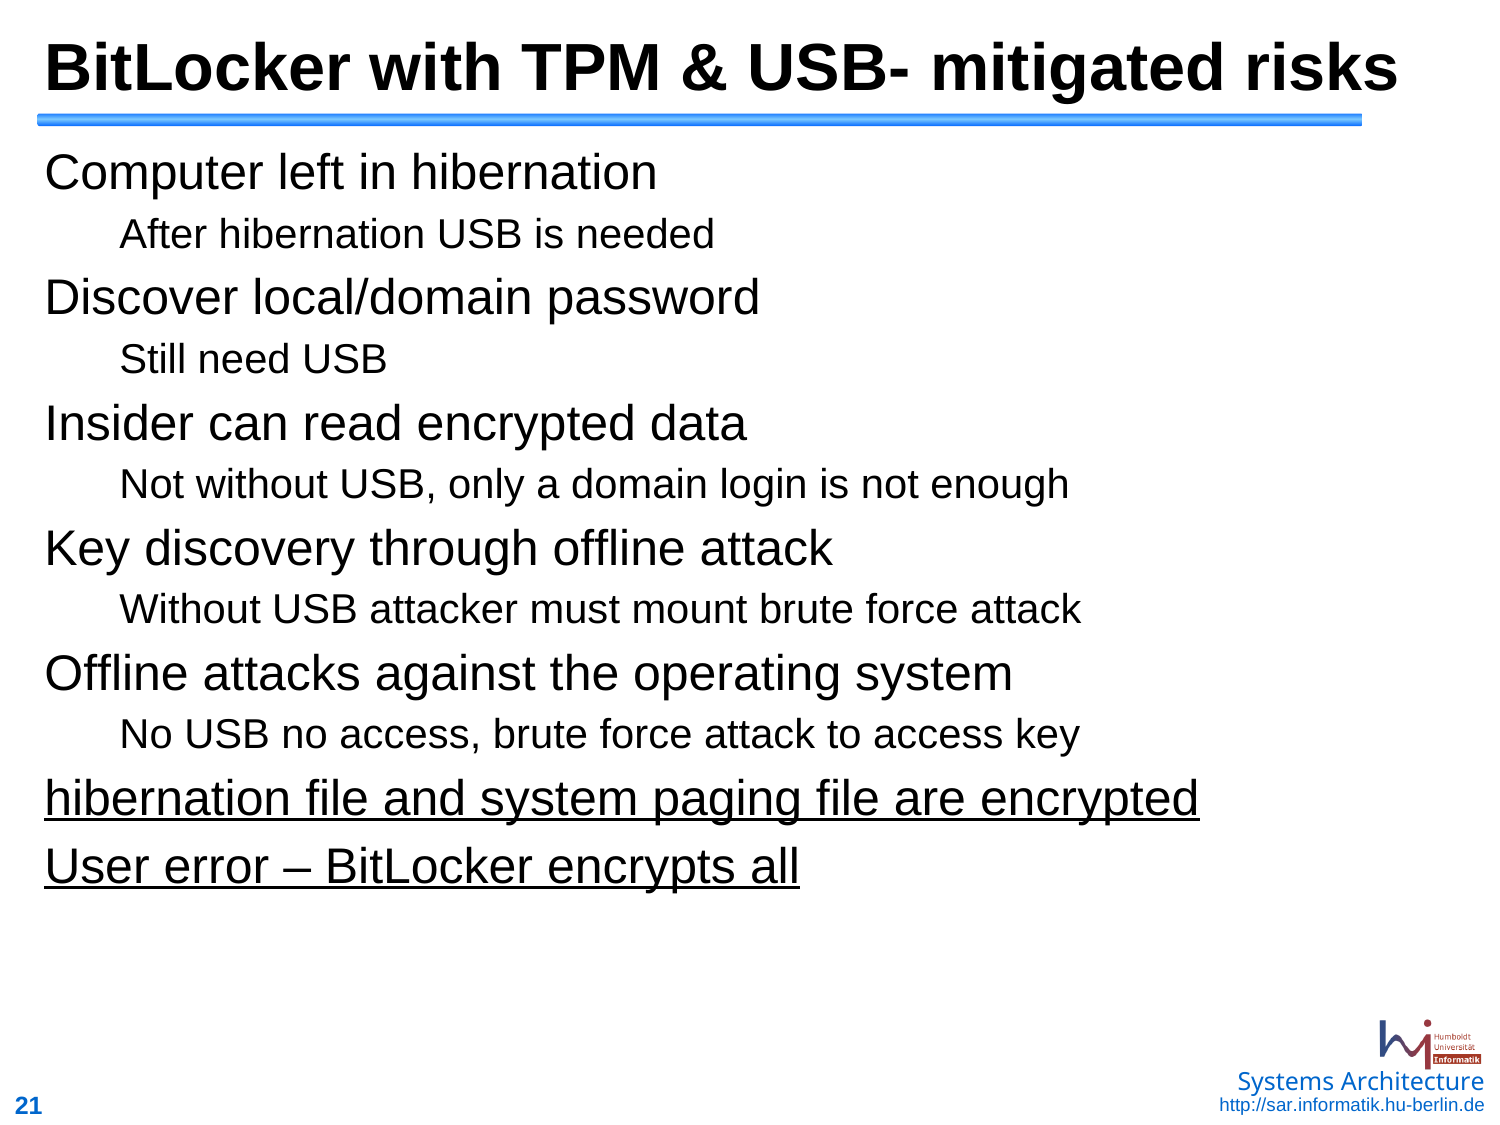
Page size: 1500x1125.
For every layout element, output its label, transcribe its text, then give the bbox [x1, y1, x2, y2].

title BitLocker with TPM & USB- mitigated risks [29, 16, 1500, 118]
picture [1376, 1059, 1483, 1071]
list Computer left in hibernation After hibernation USB is needed Discover local/domain password Still need USB Insider can read encrypted data Not without USB, only a domain login is not enough Key discovery through offline attack Without USB attacker must mount brute force attack Offline attacks against the operating system No USB no access, brute force attack to access key hibernation file and system paging file are encrypted User error – BitLocker encrypts all [29, 137, 1500, 1059]
